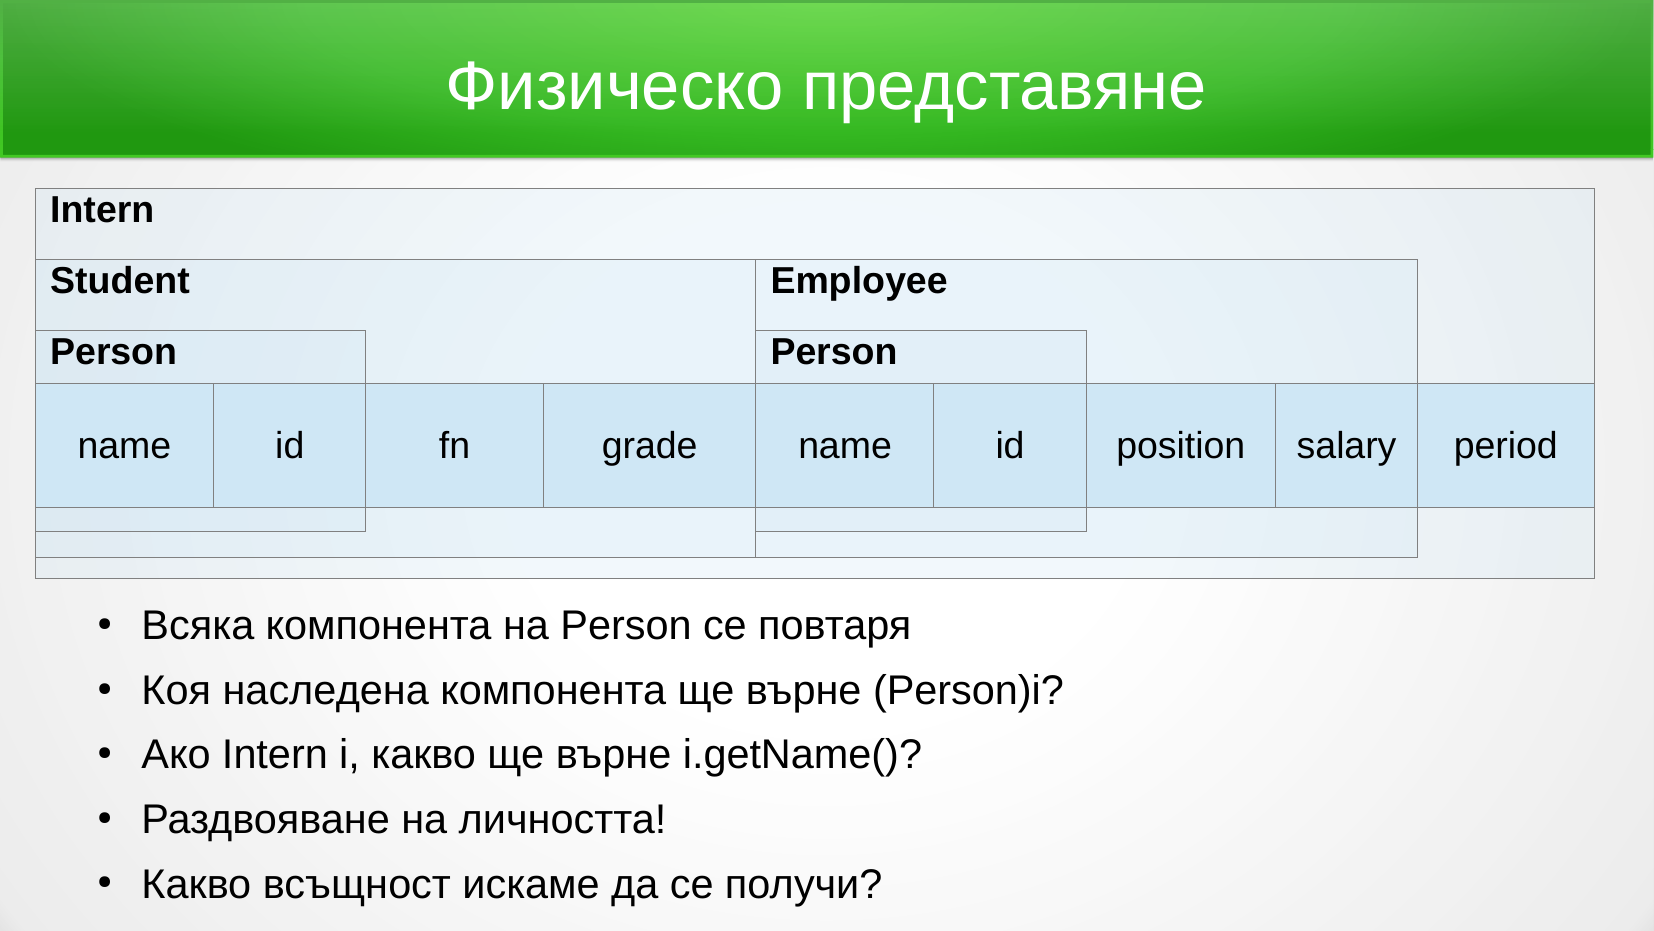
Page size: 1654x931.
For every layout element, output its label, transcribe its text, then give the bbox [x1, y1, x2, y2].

text_box period [1417, 383, 1595, 508]
list Всяка компонента на Person се повтаря Коя наследена компонента ще върне (Person)i? Ако Intern i, какво ще върне i.getName()? Раздвояване на личността! Какво всъщност искаме да се получи? [82, 602, 1538, 910]
text_box id [213, 383, 366, 508]
text_box grade [543, 383, 755, 508]
text_box Intern [35, 508, 1595, 579]
text_box name [755, 383, 933, 508]
text_box Student [35, 508, 755, 558]
text_box Employee [755, 508, 1418, 558]
text_box Person [755, 508, 1087, 532]
text_box id [933, 383, 1087, 508]
text_box Student [35, 259, 755, 383]
text_box position [1087, 383, 1275, 508]
text_box Intern [35, 188, 1595, 383]
text_box fn [366, 383, 543, 508]
text_box Employee [755, 259, 1418, 383]
text_box name [35, 383, 213, 508]
text_box Person [35, 330, 366, 383]
text_box salary [1275, 383, 1417, 508]
text_box Person [755, 330, 1087, 383]
title Физическо представяне [82, 37, 1571, 135]
text_box Person [35, 508, 366, 532]
